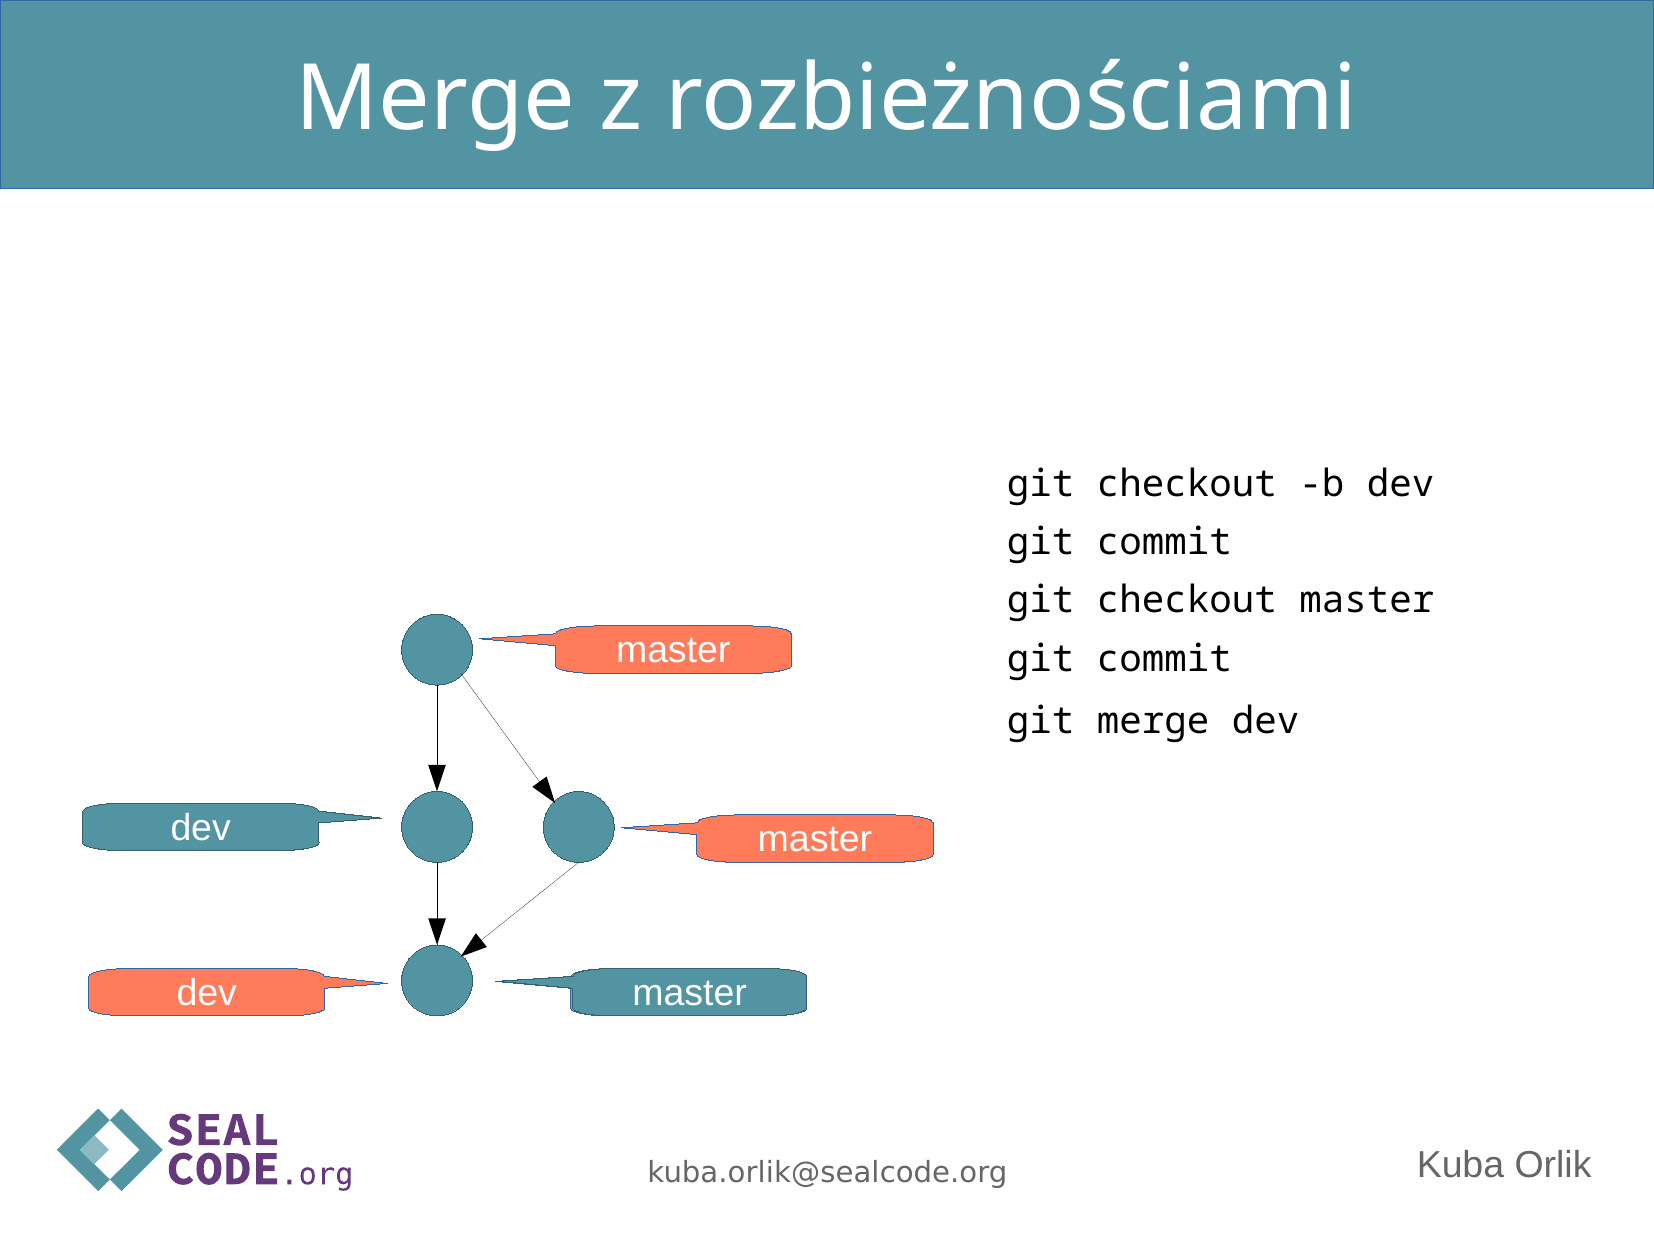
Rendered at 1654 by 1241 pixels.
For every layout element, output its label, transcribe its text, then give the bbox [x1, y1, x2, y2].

text_box master [621, 814, 934, 863]
text_box git commit [992, 507, 1583, 565]
text_box git checkout -b dev [992, 448, 1583, 507]
text_box master [479, 625, 792, 674]
text_box [401, 945, 473, 1016]
text_box git commit [992, 623, 1583, 683]
text_box git merge dev [992, 685, 1583, 745]
title Merge z rozbieżnościami [82, 0, 1571, 189]
text_box [543, 791, 615, 863]
text_box dev [82, 803, 382, 851]
text_box [401, 791, 473, 863]
text_box git checkout master [992, 565, 1583, 623]
text_box dev [88, 968, 388, 1016]
text_box [401, 614, 473, 686]
text_box master [497, 968, 807, 1016]
